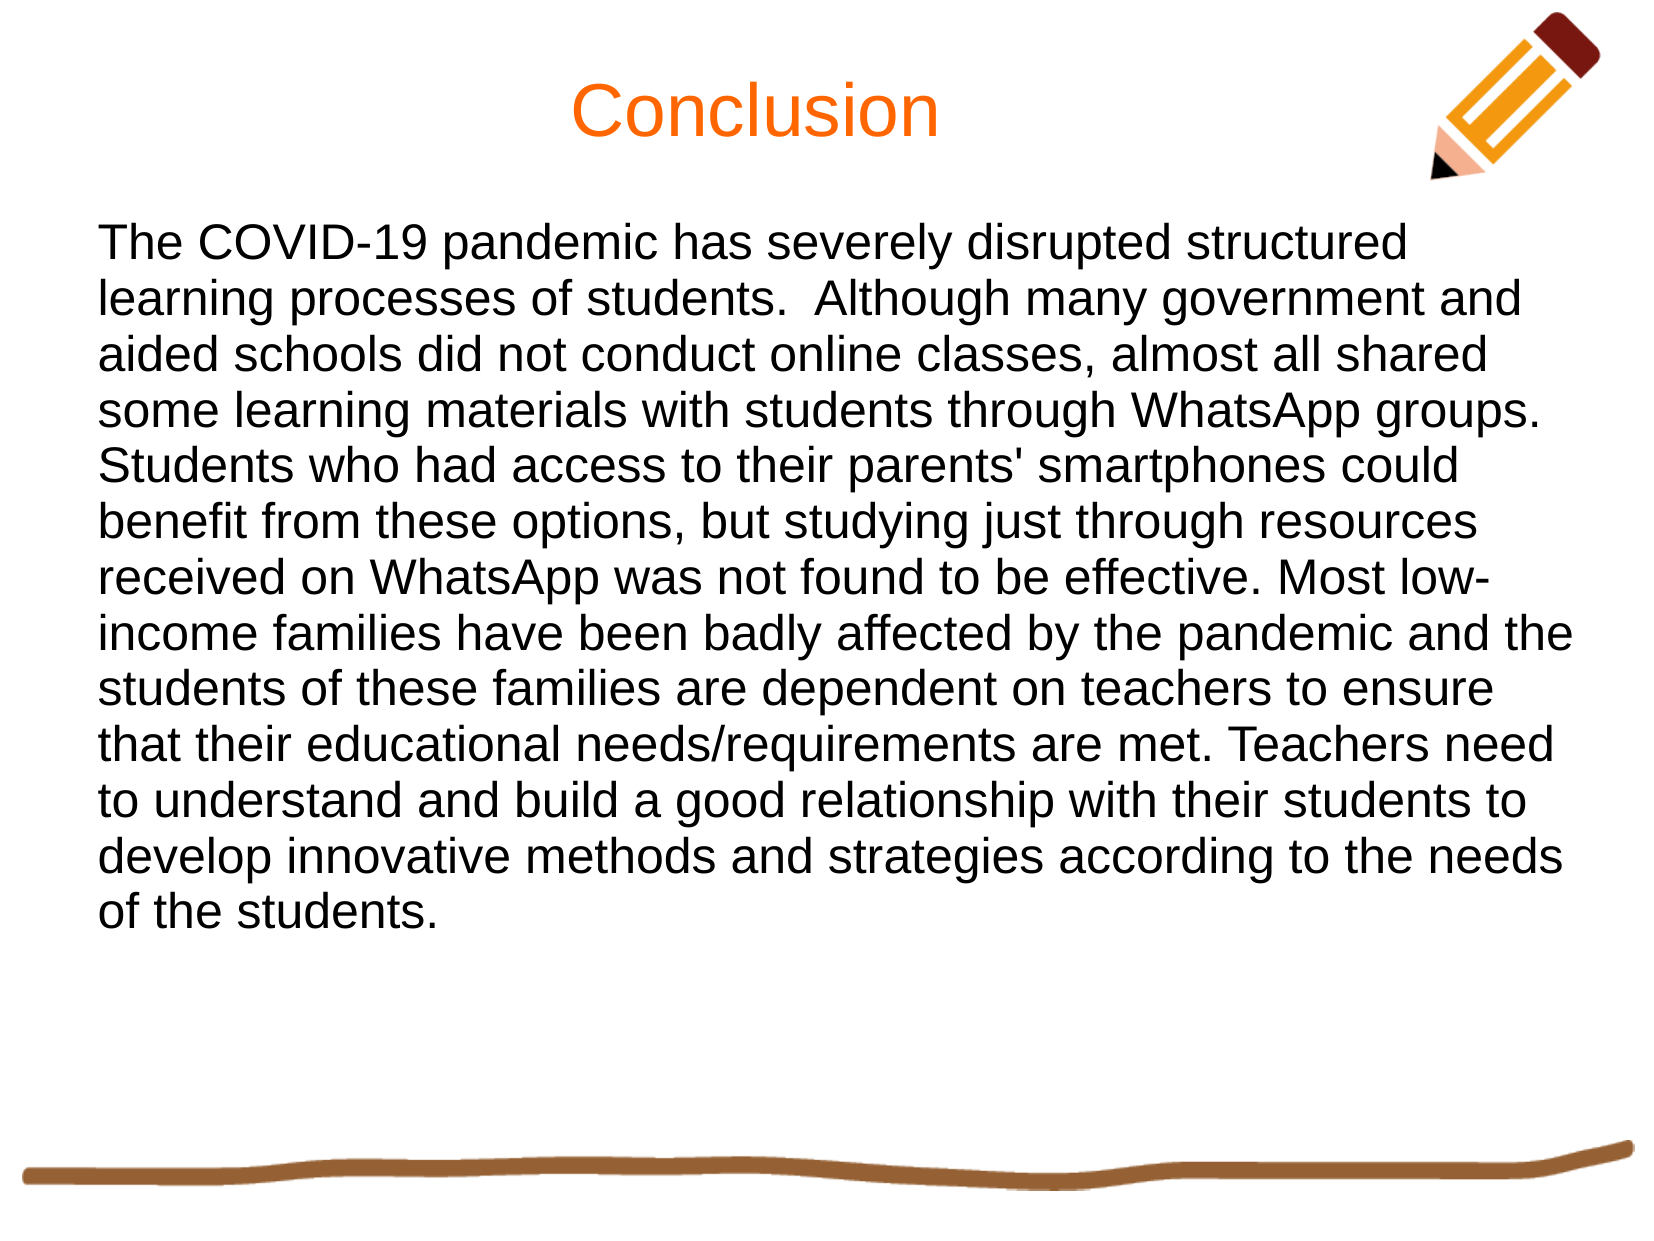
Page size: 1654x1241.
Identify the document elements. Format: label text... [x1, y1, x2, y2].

picture [22, 1140, 1635, 1191]
list The COVID-19 pandemic has severely disrupted structured learning processes of students. Although many government and aided schools did not conduct online classes, almost all shared some learning materials with students through WhatsApp groups. Students who had access to their parents' smartphones could benefit from these options, but studying just through resources received on WhatsApp was not found to be effective. Most low-income families have been badly affected by the pandemic and the students of these families are dependent on teachers to ensure that their educational needs/requirements are met. Teachers need to understand and build a good relationship with their students to develop innovative methods and strategies according to the needs of the students. [97, 214, 1576, 1046]
picture [1430, 12, 1601, 181]
title Conclusion [82, 49, 1430, 172]
